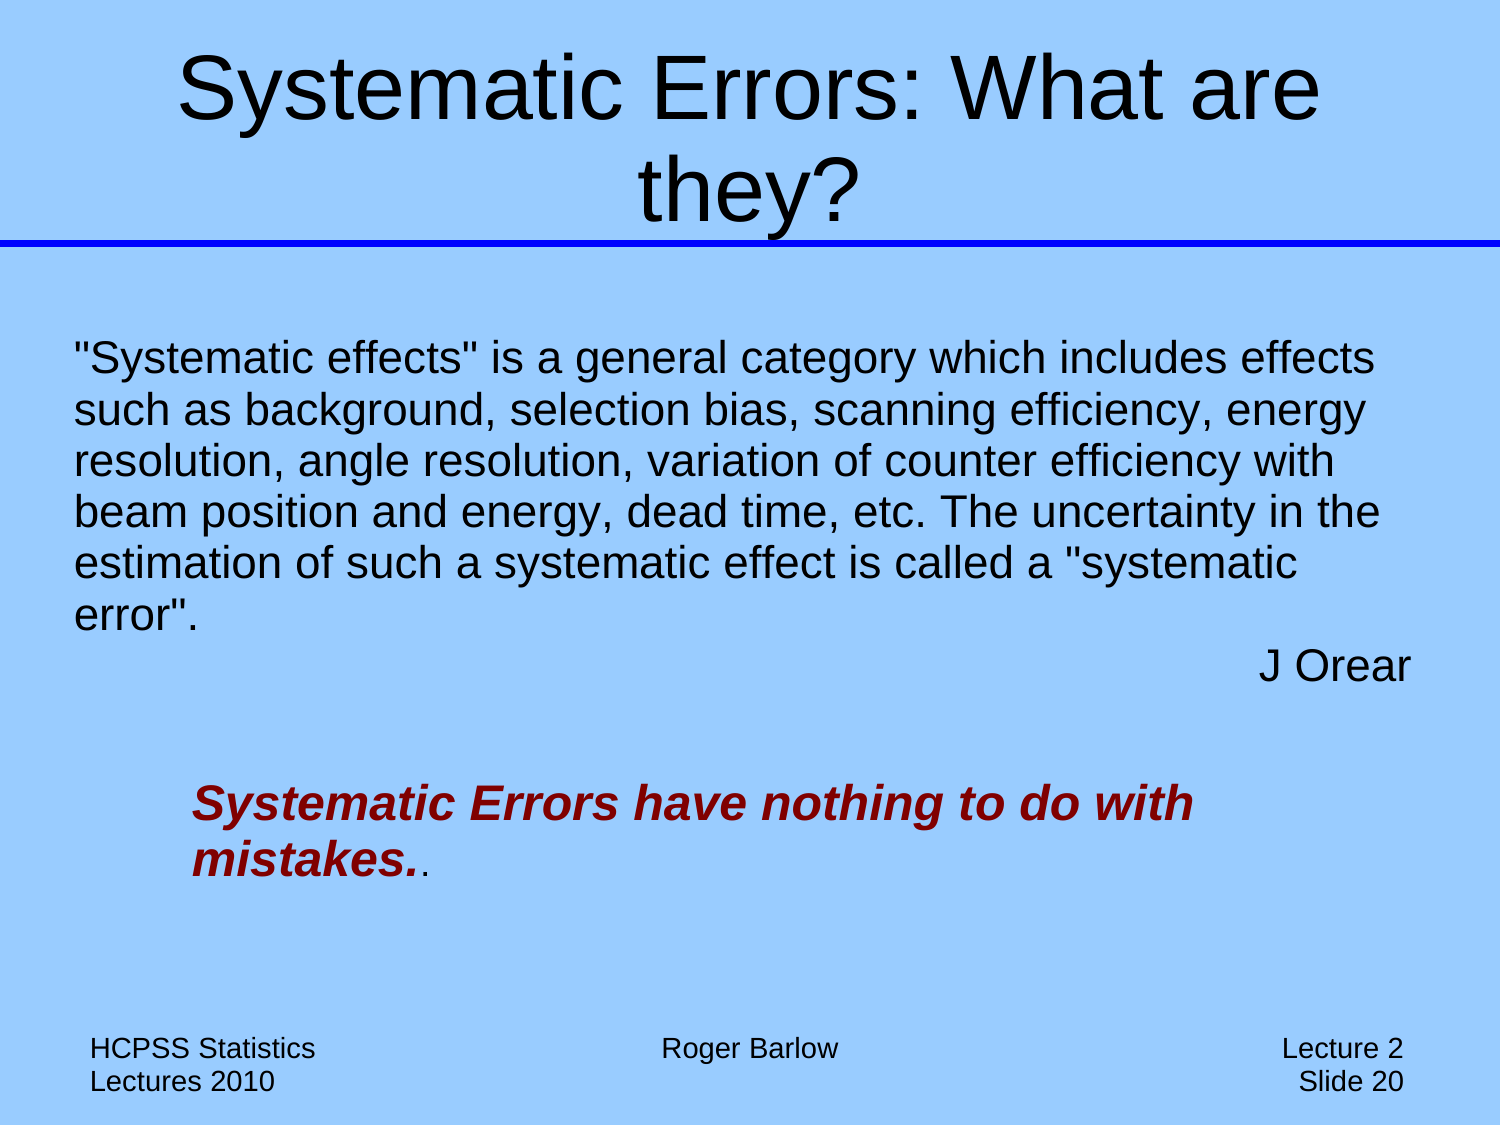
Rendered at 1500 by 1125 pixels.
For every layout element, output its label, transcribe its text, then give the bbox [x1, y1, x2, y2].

text_box "Systematic effects" is a general category which includes effects such as background, selection bias, scanning efficiency, energy resolution, angle resolution, variation of counter efficiency with beam position and energy, dead time, etc. The uncertainty in the estimation of such a systematic effect is called a "systematic error". J Orear [59, 324, 1427, 697]
title Systematic Errors: What are they? [75, 36, 1426, 242]
text_box Systematic Errors have nothing to do with mistakes.. [177, 767, 1270, 939]
